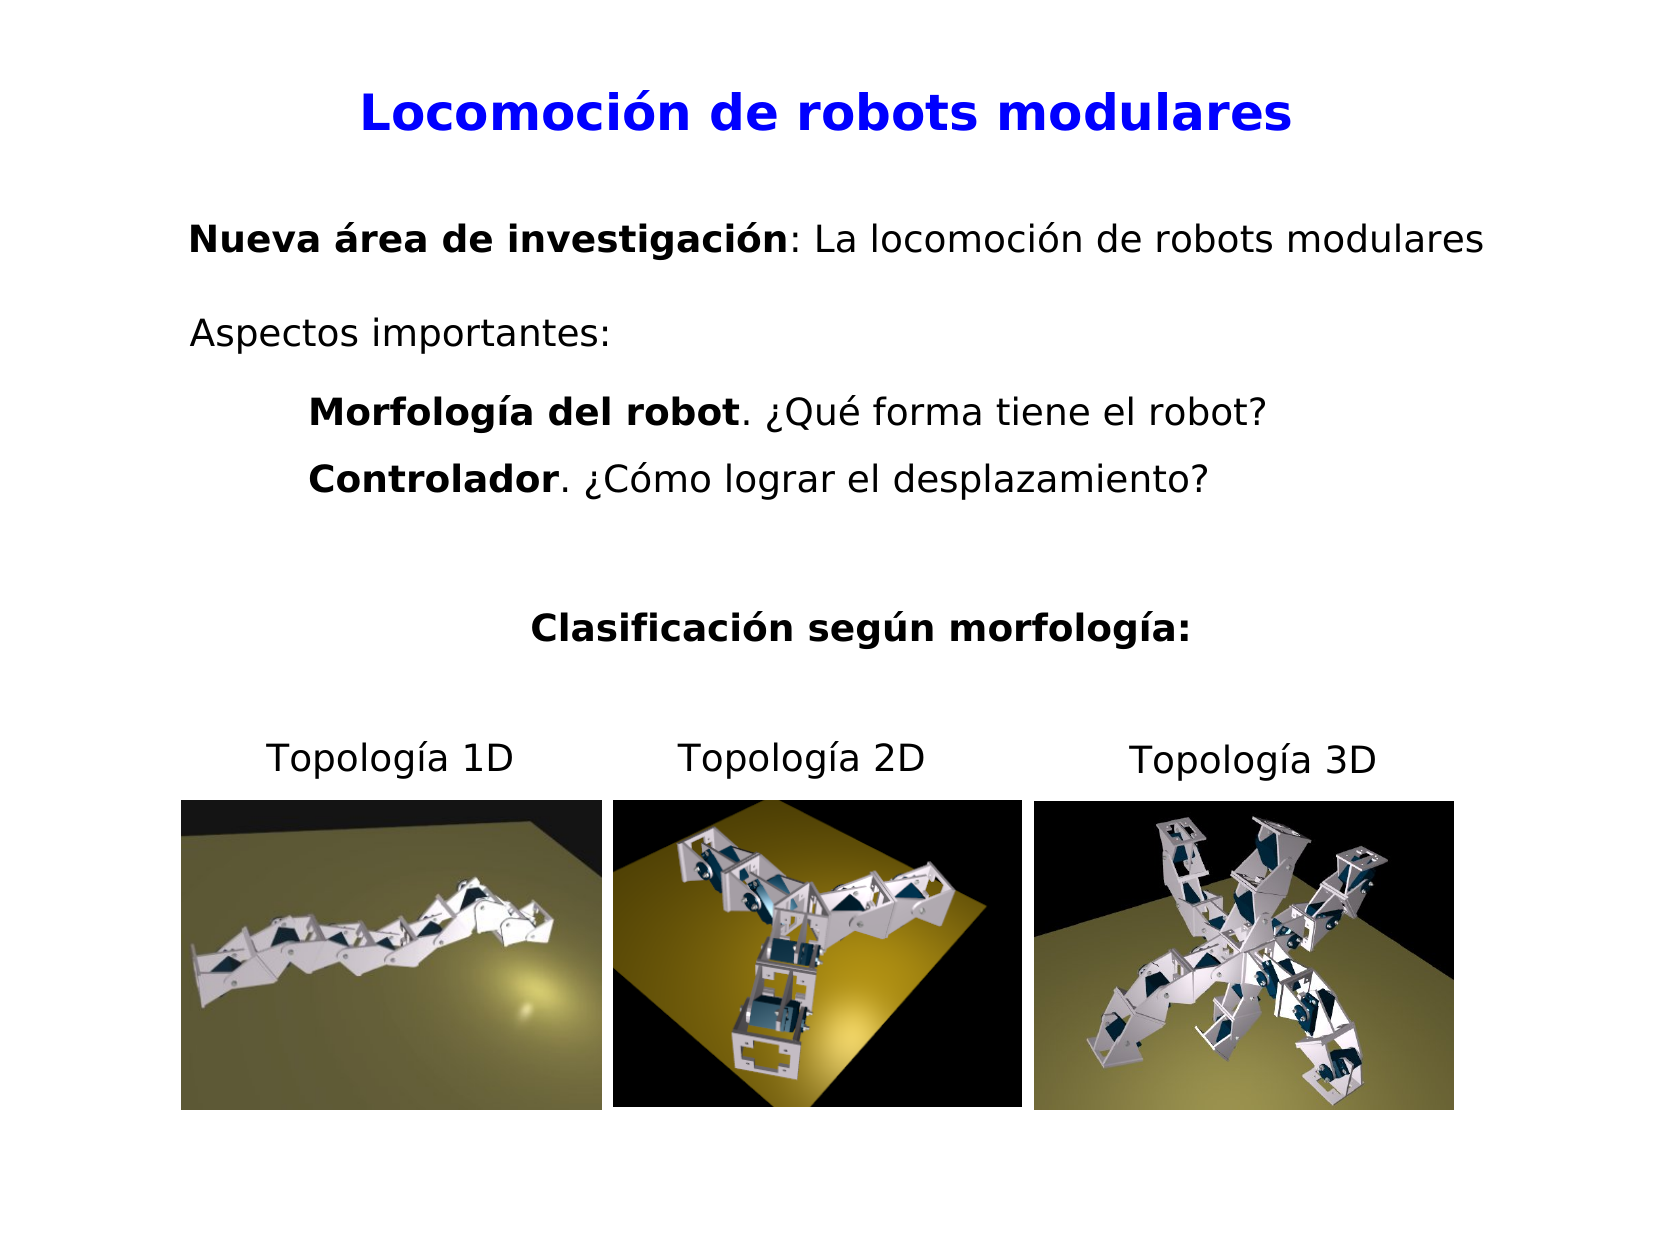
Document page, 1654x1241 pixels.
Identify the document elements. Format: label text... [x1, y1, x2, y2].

text_box Topología 3D [1114, 730, 1388, 790]
picture [613, 800, 1022, 1107]
text_box Clasificación según morfología: [515, 598, 1195, 658]
text_box Morfología del robot. ¿Qué forma tiene el robot? Controlador. ¿Cómo lograr el desplazamiento? [281, 383, 1277, 510]
text_box Topología 1D [251, 729, 525, 788]
text_box Locomoción de robots modulares [344, 76, 1292, 150]
picture [1034, 801, 1454, 1110]
text_box Nueva área de investigación: La locomoción de robots modulares [161, 210, 1523, 269]
picture [181, 800, 602, 1110]
text_box Aspectos importantes: [162, 304, 697, 363]
text_box Topología 2D [663, 729, 936, 788]
